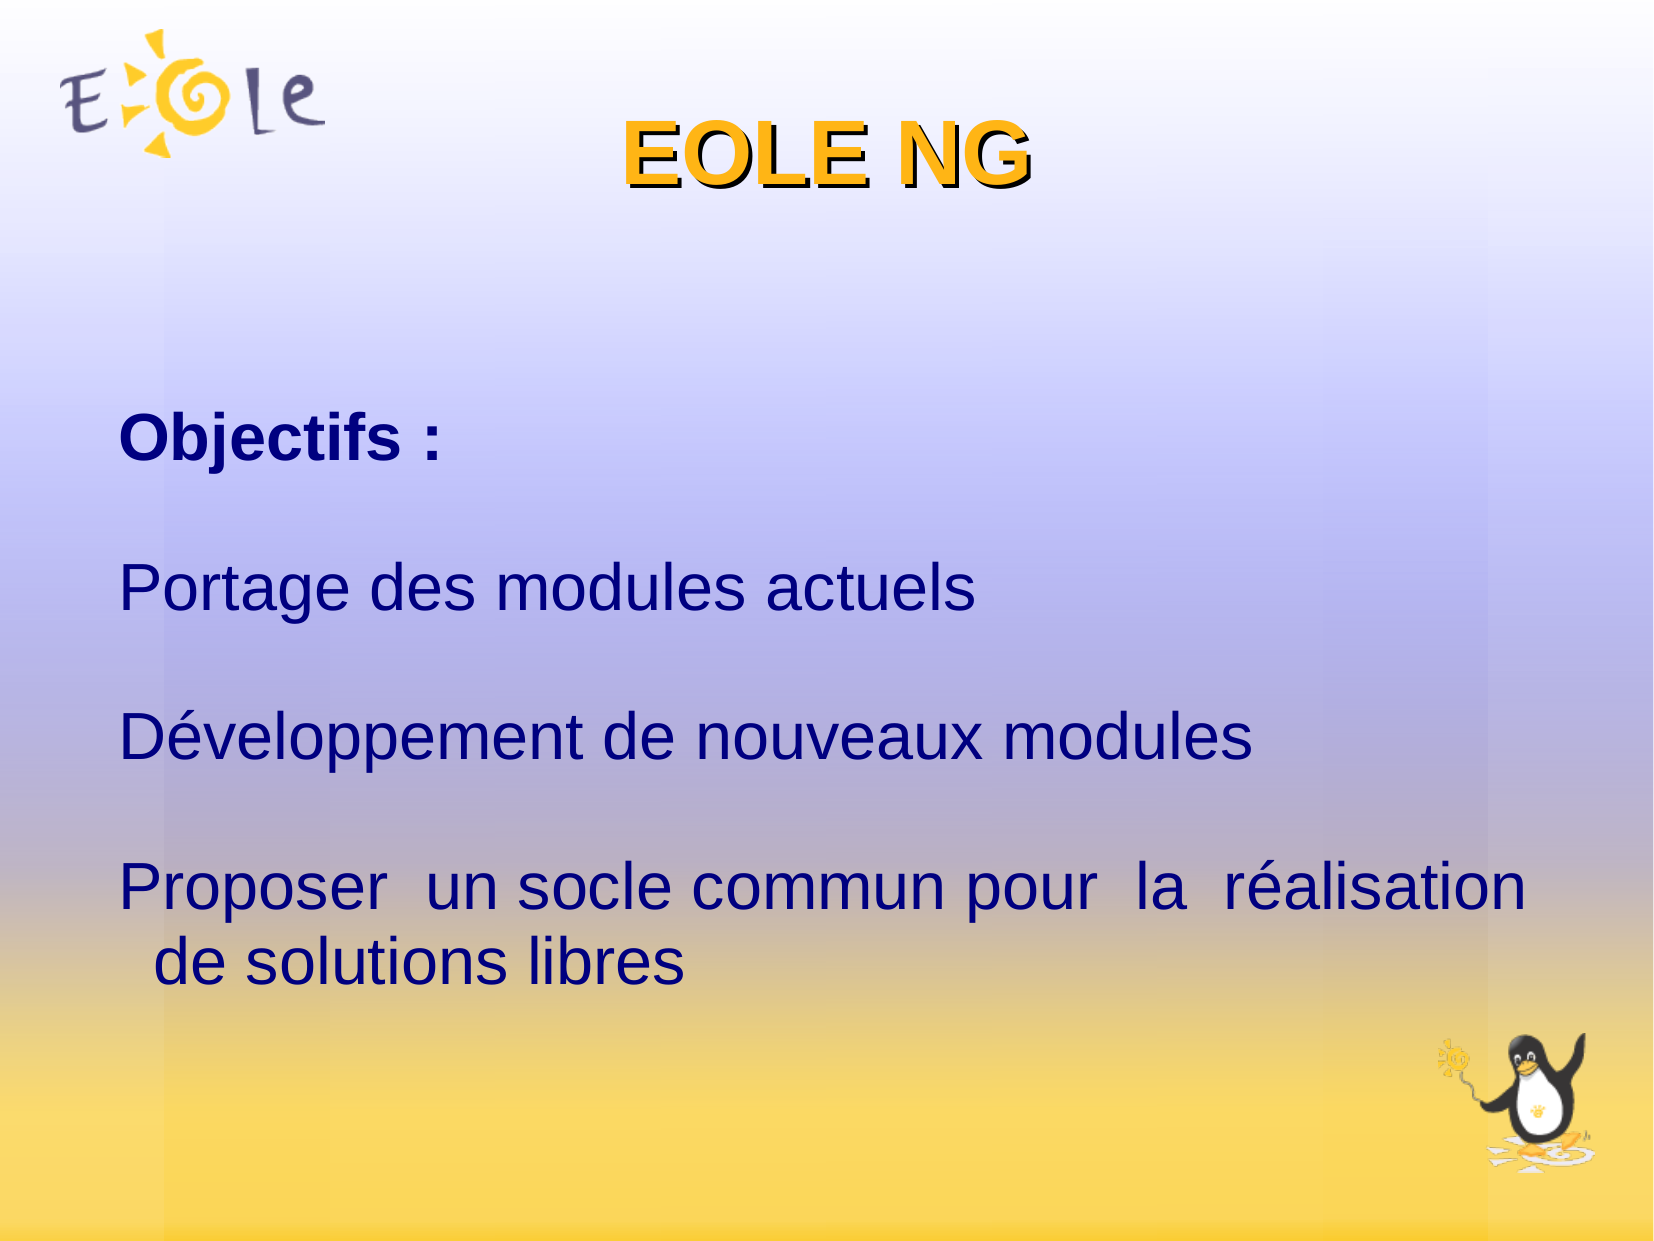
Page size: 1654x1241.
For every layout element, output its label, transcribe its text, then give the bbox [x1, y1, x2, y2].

title EOLE NG [82, 49, 1571, 257]
subtitle Objectifs : Portage des modules actuels Développement de nouveaux modules Proposer un socle commun pour la réalisation de solutions libres [82, 290, 1571, 1109]
picture [0, 0, 1654, 1241]
